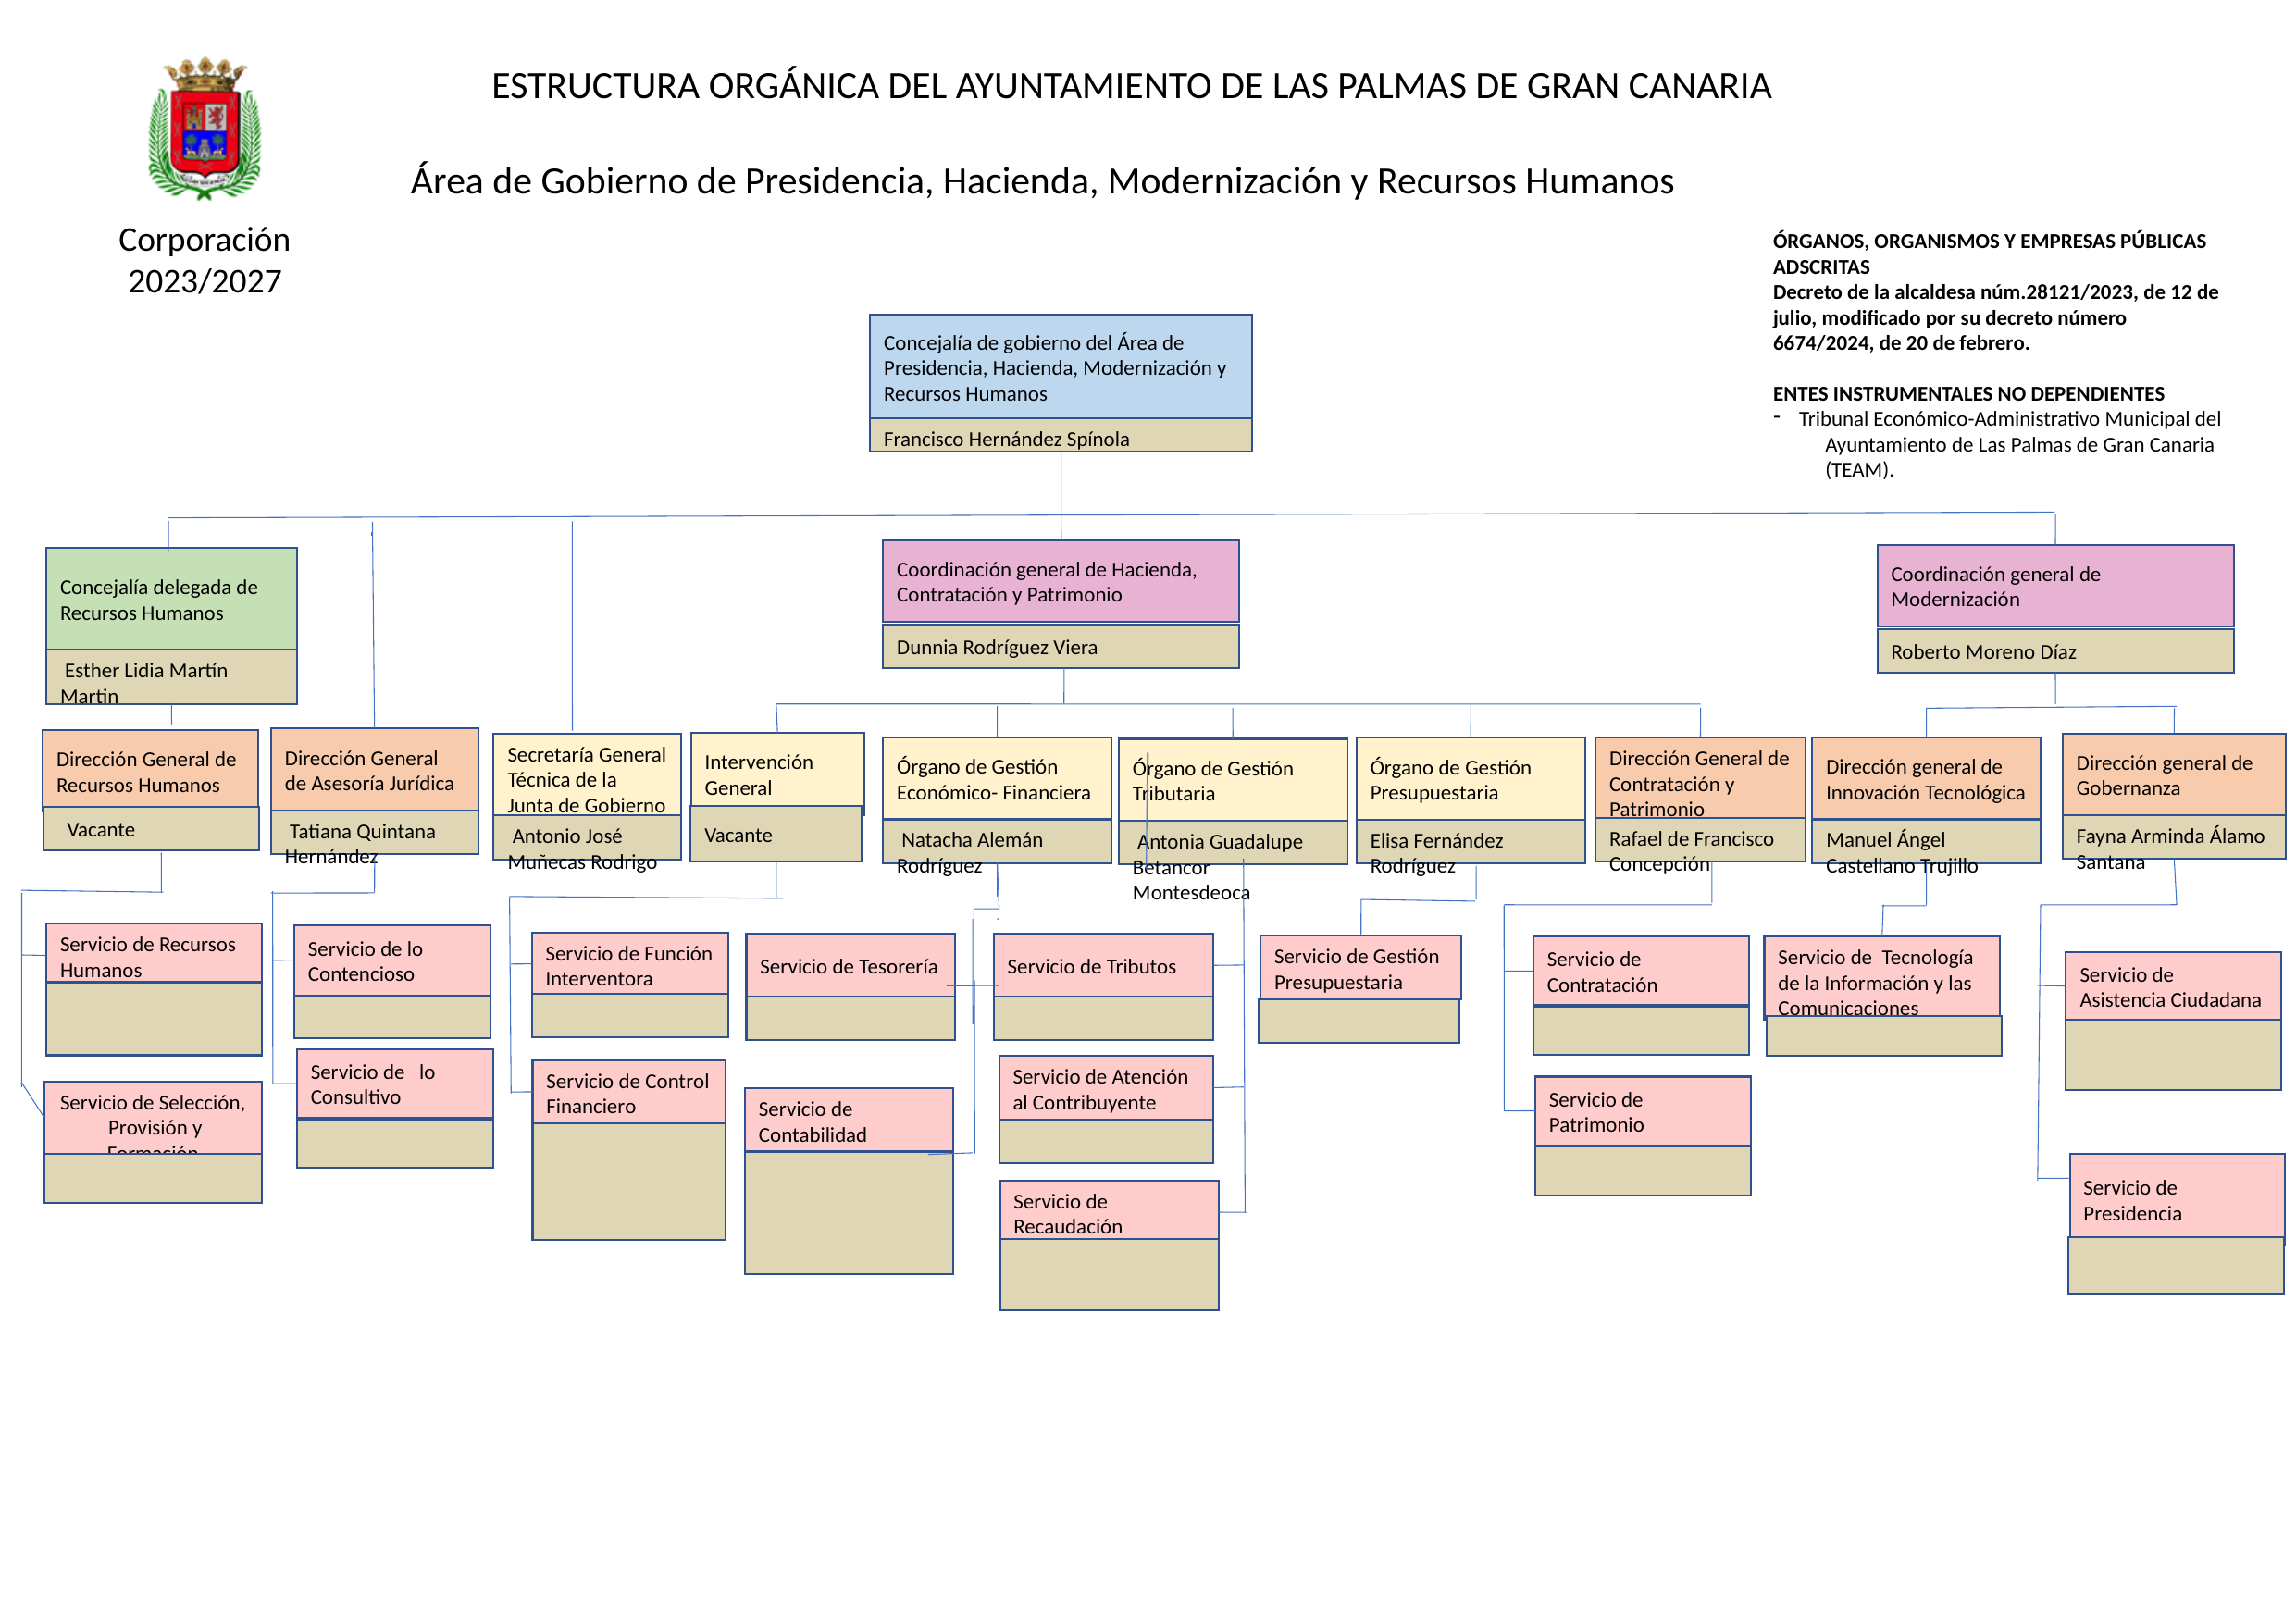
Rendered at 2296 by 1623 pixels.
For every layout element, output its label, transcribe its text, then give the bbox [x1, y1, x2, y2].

text_box Servicio de Contabilidad [745, 1088, 953, 1152]
text_box Manuel Ángel Castellano Trujillo [1812, 819, 2041, 863]
text_box [44, 1154, 262, 1203]
text_box Servicio de Gestión Presupuestaria [1260, 935, 1461, 999]
text_box Servicio de Patrimonio [1535, 1077, 1751, 1146]
text_box Órgano de Gestión Presupuestaria [1357, 737, 1585, 820]
text_box Servicio de Asistencia Ciudadana [2066, 952, 2281, 1020]
text_box Servicio de Contratación [1533, 936, 1749, 1005]
text_box Antonia Guadalupe Betancor Montesdeoca [1149, 821, 1347, 864]
text_box [1259, 999, 1459, 1043]
text_box Servicio de lo Contencioso [294, 925, 490, 996]
text_box Roberto Moreno Díaz [1878, 629, 2234, 673]
text_box Servicio de Recursos Humanos [46, 923, 262, 983]
text_box Coordinación general de Hacienda, Contratación y Patrimonio [883, 540, 1239, 622]
text_box [1767, 1016, 2002, 1056]
text_box Elisa Fernández Rodríguez [1357, 820, 1585, 863]
text_box [2068, 1237, 2284, 1294]
text_box Intervención General [691, 733, 864, 815]
text_box Servicio de Tesorería [747, 934, 955, 997]
text_box Secretaría General Técnica de la Junta de Gobierno [493, 734, 681, 815]
text_box Servicio de Atención al Contribuyente [999, 1056, 1213, 1120]
text_box Vacante [43, 807, 259, 850]
text_box Tatiana Quintana Hernández [271, 811, 478, 854]
text_box [2066, 1020, 2281, 1090]
text_box [1533, 1007, 1749, 1055]
text_box Dirección general de Innovación Tecnológica [1812, 737, 2041, 819]
text_box Órgano de Gestión Económico- Financiera [883, 737, 1111, 819]
text_box Órgano de Gestión Tributaria [1119, 738, 1347, 821]
text_box [46, 983, 262, 1055]
text_box [297, 1120, 493, 1168]
text_box [532, 1123, 726, 1240]
text_box ÓRGANOS, ORGANISMOS Y EMPRESAS PÚBLICAS ADSCRITAS Decreto de la alcaldesa núm.28121/2023, de 12 de julio, modificado por su decreto número 6674/2024, de 20 de febrero. ENTES INSTRUMENTALES NO DEPENDIENTES Tribunal Económico-Administrativo Municipal del Ayuntamiento de Las Palmas de Gran Canaria (TEAM). [1759, 220, 2245, 539]
text_box Concejalía de gobierno del Área de Presidencia, Hacienda, Modernización y Recursos Humanos [870, 315, 1252, 418]
text_box Servicio de Función Interventora [532, 933, 728, 994]
text_box Rafael de Francisco Concepción [1595, 818, 1806, 861]
text_box [1535, 1146, 1751, 1196]
text_box Dirección General de Asesoría Jurídica [271, 728, 478, 811]
text_box Servicio de lo Consultivo [297, 1049, 493, 1118]
text_box [994, 997, 1213, 1040]
text_box Francisco Hernández Spínola [870, 418, 1252, 452]
text_box Servicio de Tributos [994, 934, 1213, 997]
text_box Esther Lidia Martín Martin [46, 650, 297, 704]
text_box Concejalía delegada de Recursos Humanos [46, 548, 297, 650]
text_box [999, 1239, 1219, 1310]
text_box Área de Gobierno de Presidencia, Hacienda, Modernización y Recursos Humanos [397, 148, 2215, 208]
text_box Dirección General de Contratación y Patrimonio [1595, 737, 1806, 818]
text_box Servicio de Selección, Provisión y Formación [44, 1082, 262, 1154]
text_box Dunnia Rodríguez Viera [883, 625, 1239, 668]
text_box Servicio de Tecnología de la Información y las Comunicaciones [1764, 936, 2000, 1020]
text_box [999, 1120, 1213, 1163]
text_box [745, 1152, 953, 1274]
text_box Servicio de Control Financiero [532, 1060, 726, 1123]
picture [1146, 752, 1149, 870]
picture [146, 53, 263, 204]
text_box Servicio de Recaudación [999, 1181, 1219, 1239]
text_box Servicio de Presidencia [2070, 1154, 2285, 1245]
text_box Dirección general de Gobernanza [2063, 734, 2286, 815]
text_box Fayna Arminda Álamo Santana [2063, 815, 2286, 859]
text_box ESTRUCTURA ORGÁNICA DEL AYUNTAMIENTO DE LAS PALMAS DE GRAN CANARIA [478, 53, 1787, 113]
text_box Antonio José Muñecas Rodrigo [493, 815, 681, 860]
text_box [294, 996, 490, 1038]
text_box Coordinación general de Modernización [1878, 545, 2234, 626]
text_box [532, 994, 728, 1037]
text_box Dirección General de Recursos Humanos [43, 730, 258, 812]
text_box [747, 997, 955, 1040]
text_box Corporación 2023/2027 [82, 209, 328, 306]
text_box Antonia Guadalupe Betancor Montesdeoca [1119, 821, 1146, 864]
text_box Vacante [690, 806, 862, 861]
text_box Natacha Alemán Rodríguez [883, 819, 1111, 863]
